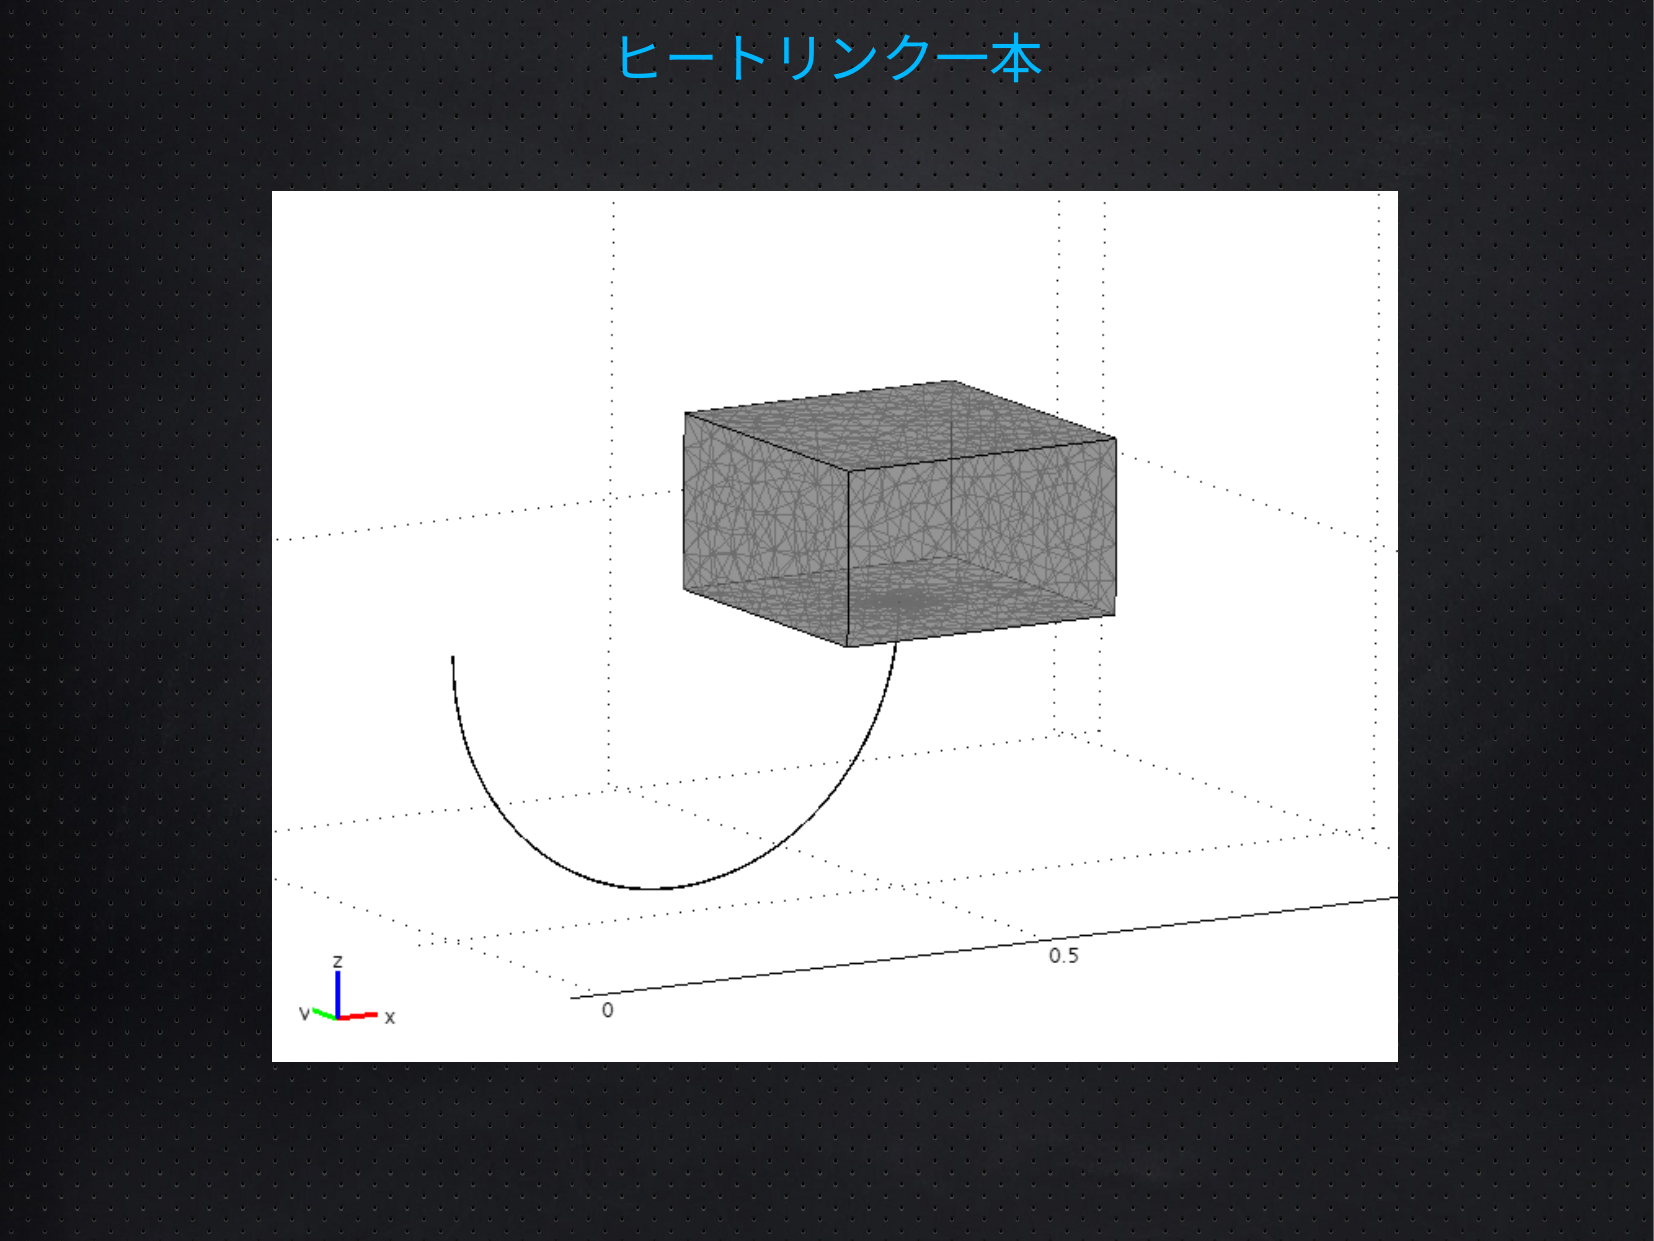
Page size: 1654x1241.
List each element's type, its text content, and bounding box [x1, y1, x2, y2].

picture [0, 0, 1654, 1241]
title ヒートリンク一本 [83, 24, 1572, 86]
